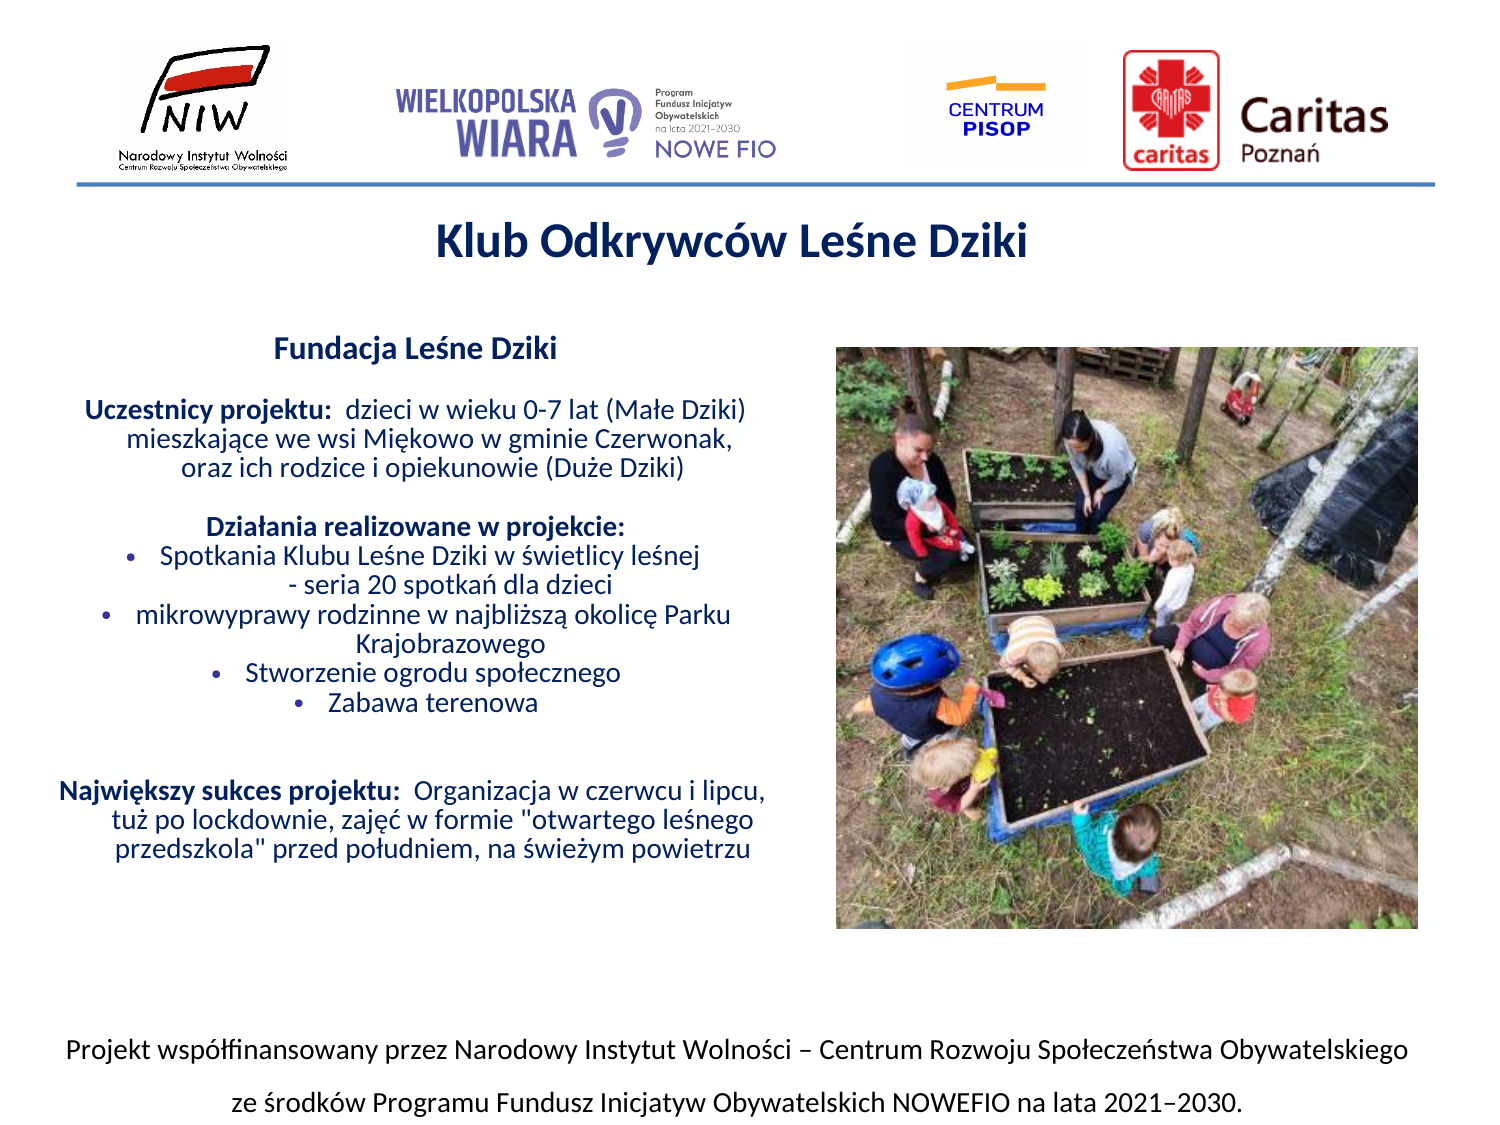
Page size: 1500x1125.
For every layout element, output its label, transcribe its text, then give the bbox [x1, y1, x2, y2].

text_box Klub Odkrywców Leśne Dziki [274, 212, 1191, 348]
picture [836, 347, 1418, 929]
text_box Fundacja Leśne Dziki Uczestnicy projektu: dzieci w wieku 0-7 lat (Małe Dziki) mieszkające we wsi Miękowo w gminie Czerwonak, oraz ich rodzice i opiekunowie (Duże Dziki) Działania realizowane w projekcie: Spotkania Klubu Leśne Dziki w świetlicy leśnej - seria 20 spotkań dla dzieci mikrowyprawy rodzinne w najbliższą okolicę Parku Krajobrazowego Stworzenie ogrodu społecznego Zabawa terenowa Największy sukces projektu: Organizacja w czerwcu i lipcu, tuż po lockdownie, zajęć w formie "otwartego leśnego przedszkola" przed południem, na świeżym powietrzu [25, 327, 806, 1001]
